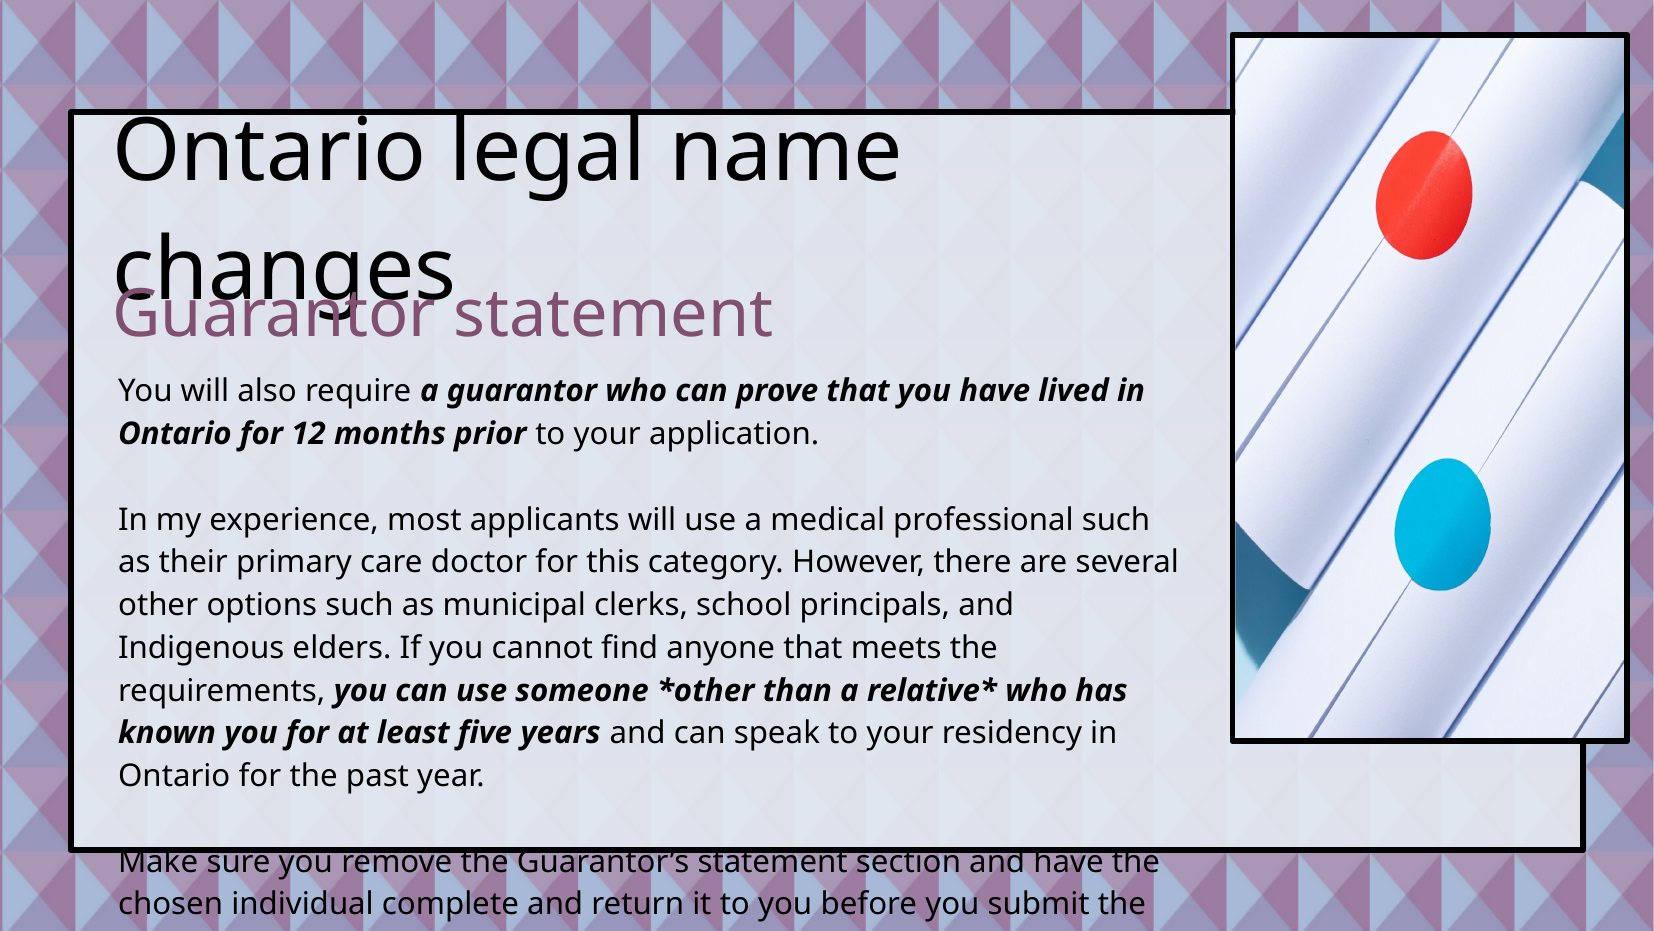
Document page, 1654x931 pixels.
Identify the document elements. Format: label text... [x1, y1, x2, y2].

text_box You will also require a guarantor who can prove that you have lived in Ontario for 12 months prior to your application. In my experience, most applicants will use a medical professional such as their primary care doctor for this category. However, there are several other options such as municipal clerks, school principals, and Indigenous elders. If you cannot find anyone that meets the requirements, you can use someone *other than a relative* who has known you for at least five years and can speak to your residency in Ontario for the past year. Make sure you remove the Guarantor’s statement section and have the chosen individual complete and return it to you before you submit the application. [118, 368, 1182, 931]
picture [0, 0, 1654, 931]
title Ontario legal name changes [112, 153, 1223, 259]
title Guarantor statement [112, 272, 798, 348]
picture [1235, 37, 1625, 739]
text_box [70, 112, 1583, 851]
